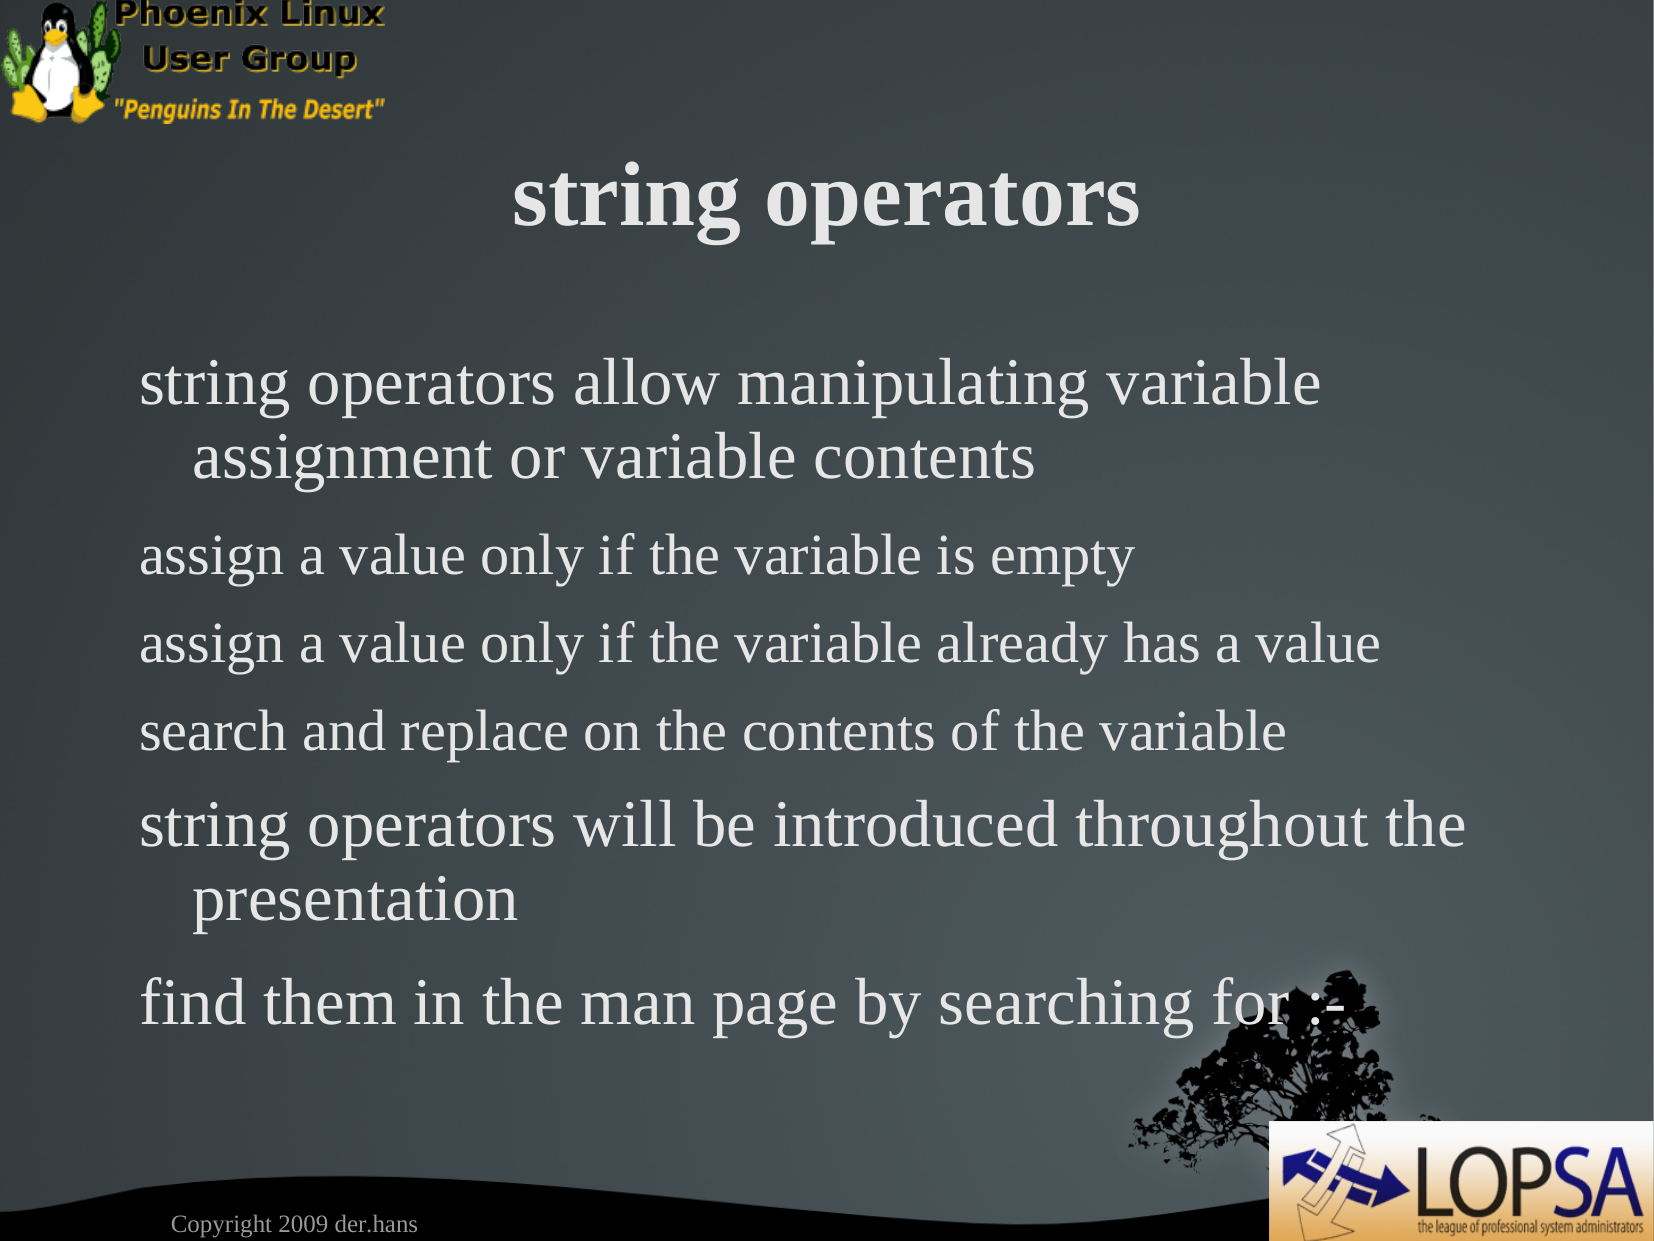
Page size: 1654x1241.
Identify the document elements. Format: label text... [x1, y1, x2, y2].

list string operators allow manipulating variable assignment or variable contents assign a value only if the variable is empty assign a value only if the variable already has a value search and replace on the contents of the variable string operators will be introduced throughout the presentation find them in the man page by searching for :- [121, 344, 1534, 1127]
title string operators [121, 91, 1534, 299]
picture [0, 0, 1654, 1241]
